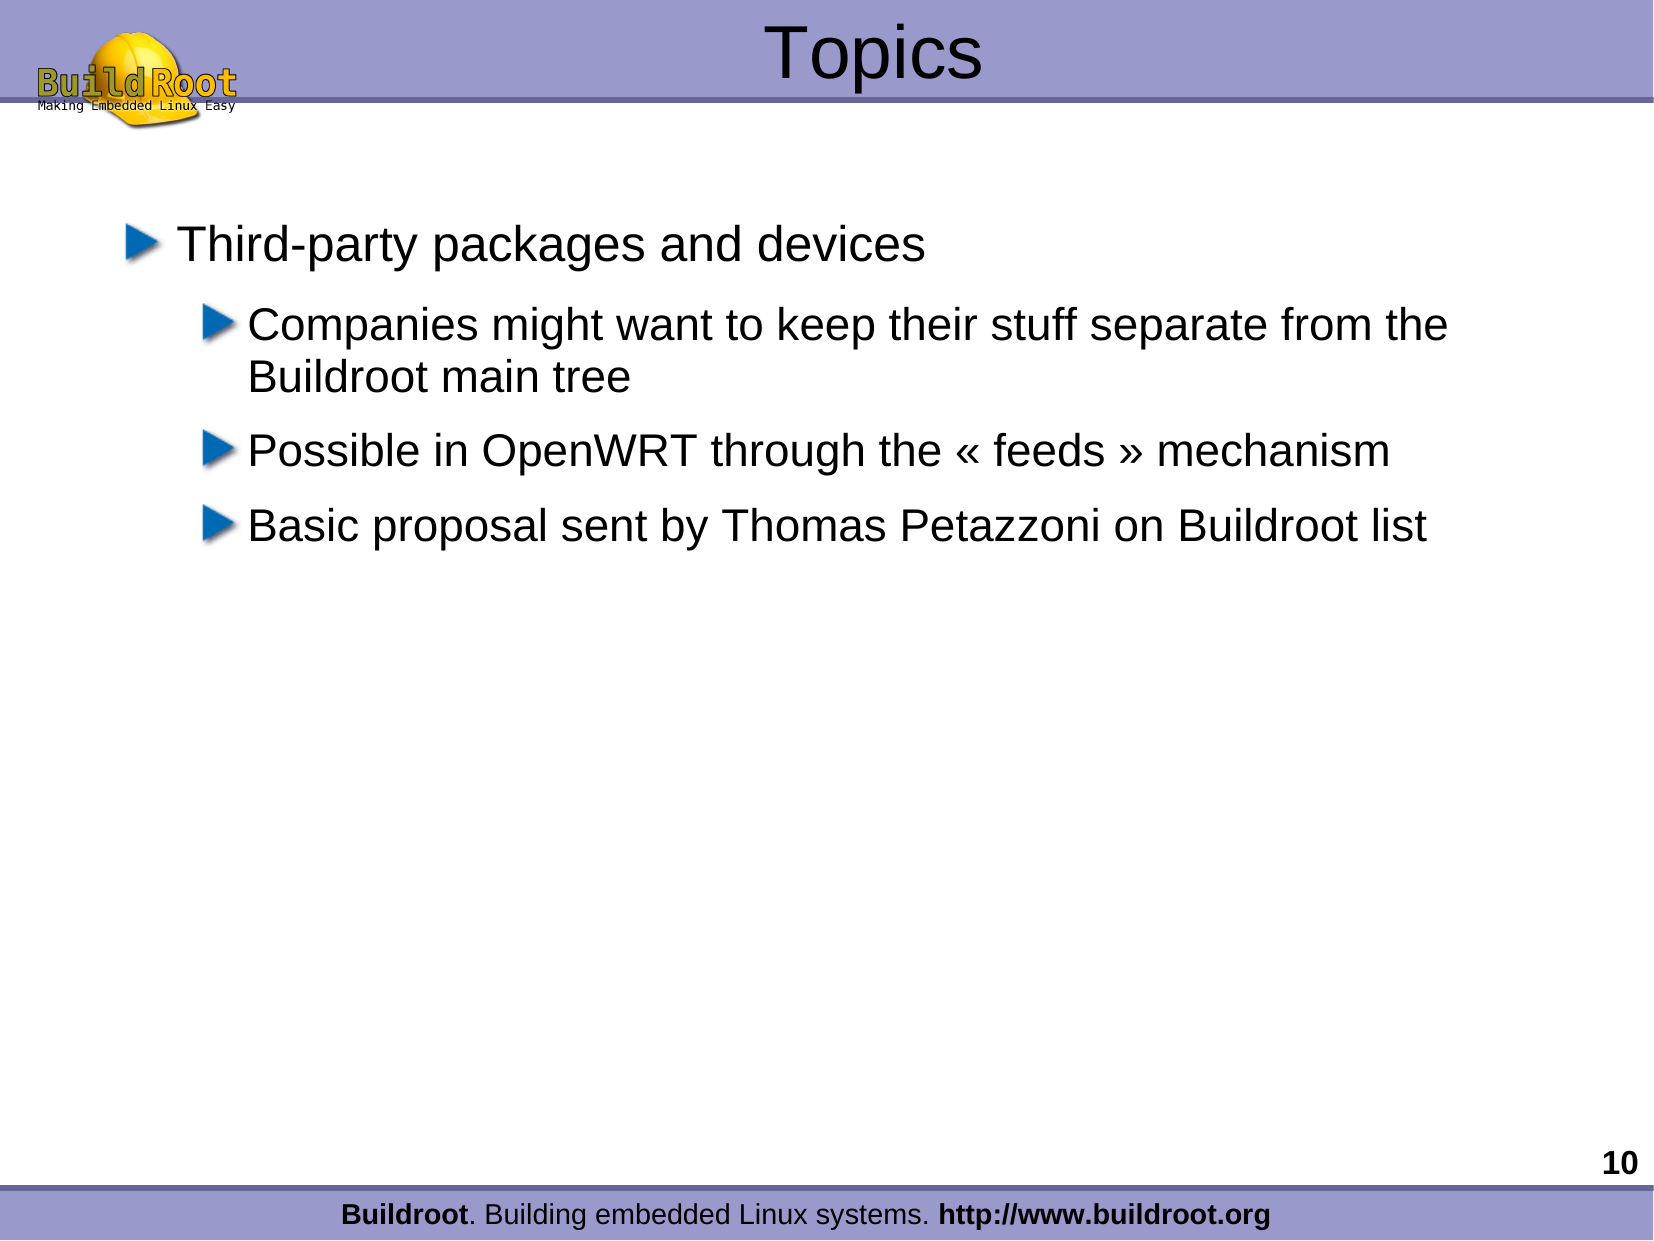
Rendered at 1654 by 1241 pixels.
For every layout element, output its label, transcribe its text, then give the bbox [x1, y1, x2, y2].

list Third-party packages and devices Companies might want to keep their stuff separate from the Buildroot main tree Possible in OpenWRT through the « feeds » mechanism Basic proposal sent by Thomas Petazzoni on Buildroot list [105, 216, 1518, 1066]
picture [18, 17, 261, 140]
title Topics [197, 5, 1551, 99]
